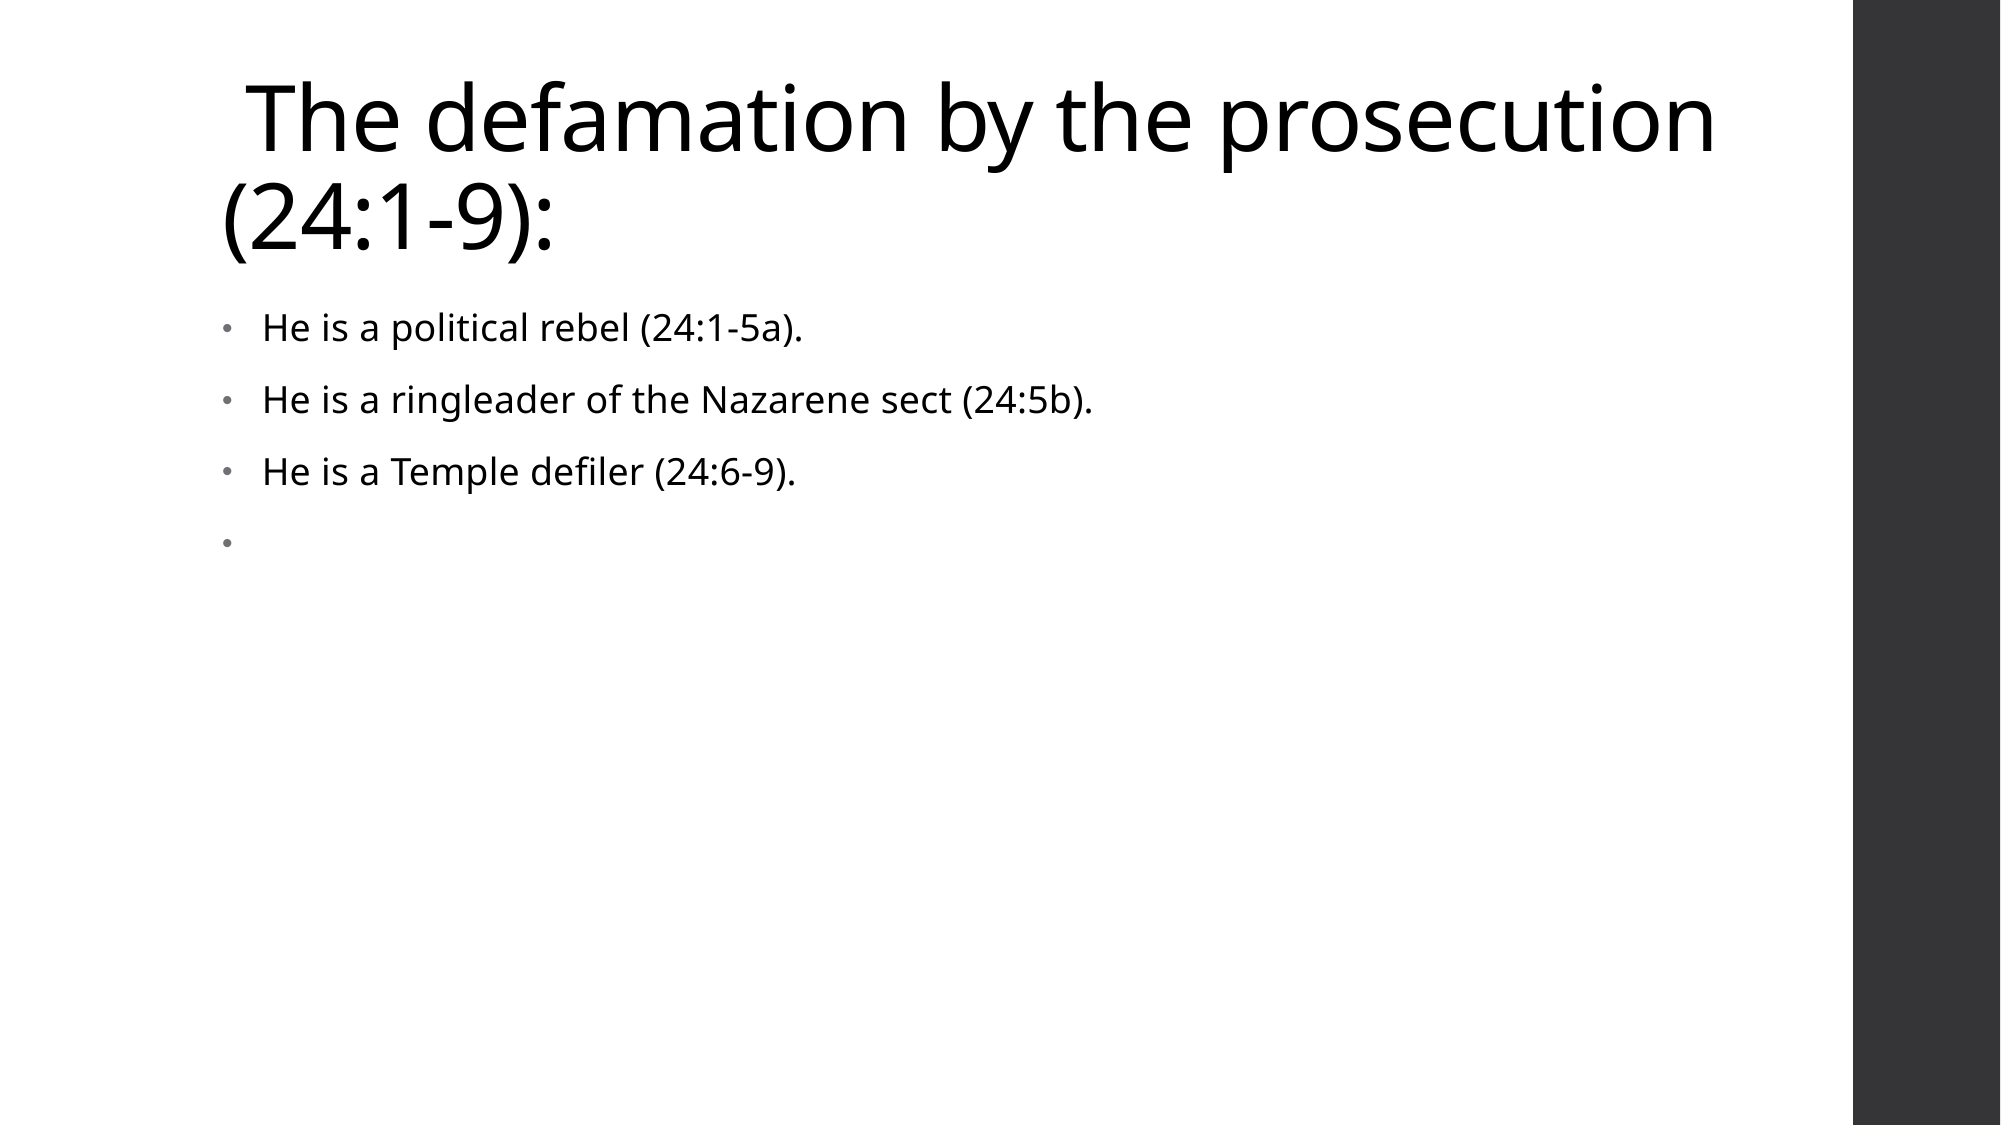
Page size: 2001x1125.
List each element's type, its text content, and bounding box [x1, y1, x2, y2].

list He is a political rebel (24:1-5a). He is a ringleader of the Nazarene sect (24:5b). He is a Temple defiler (24:6-9). [206, 299, 1617, 1014]
title The defamation by the prosecution (24:1-9): [206, 60, 1797, 278]
